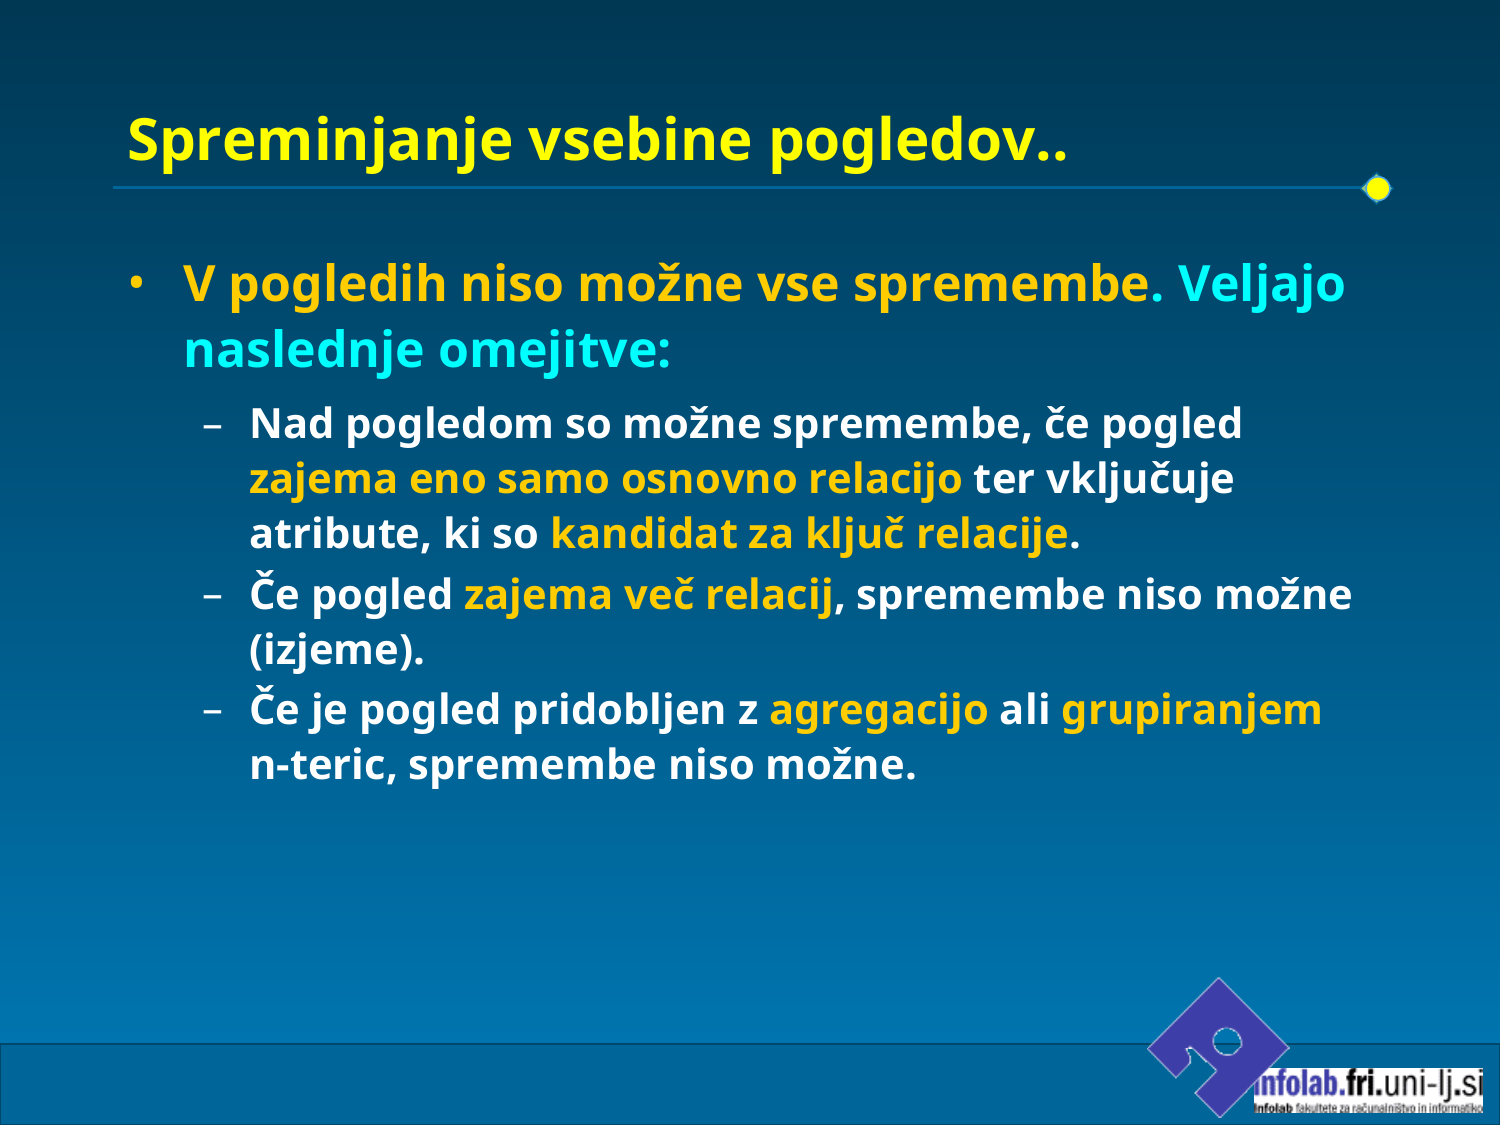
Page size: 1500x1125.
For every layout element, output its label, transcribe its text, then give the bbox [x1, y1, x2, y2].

title Spreminjanje vsebine pogledov.. [112, 94, 1388, 181]
list V pogledih niso možne vse spremembe. Veljajo naslednje omejitve: Nad pogledom so možne spremembe, če pogled zajema eno samo osnovno relacijo ter vključuje atribute, ki so kandidat za ključ relacije. Če pogled zajema več relacij, spremembe niso možne (izjeme). Če je pogled pridobljen z agregacijo ali grupiranjem n-teric, spremembe niso možne. [112, 237, 1388, 963]
picture [1149, 978, 1482, 1117]
